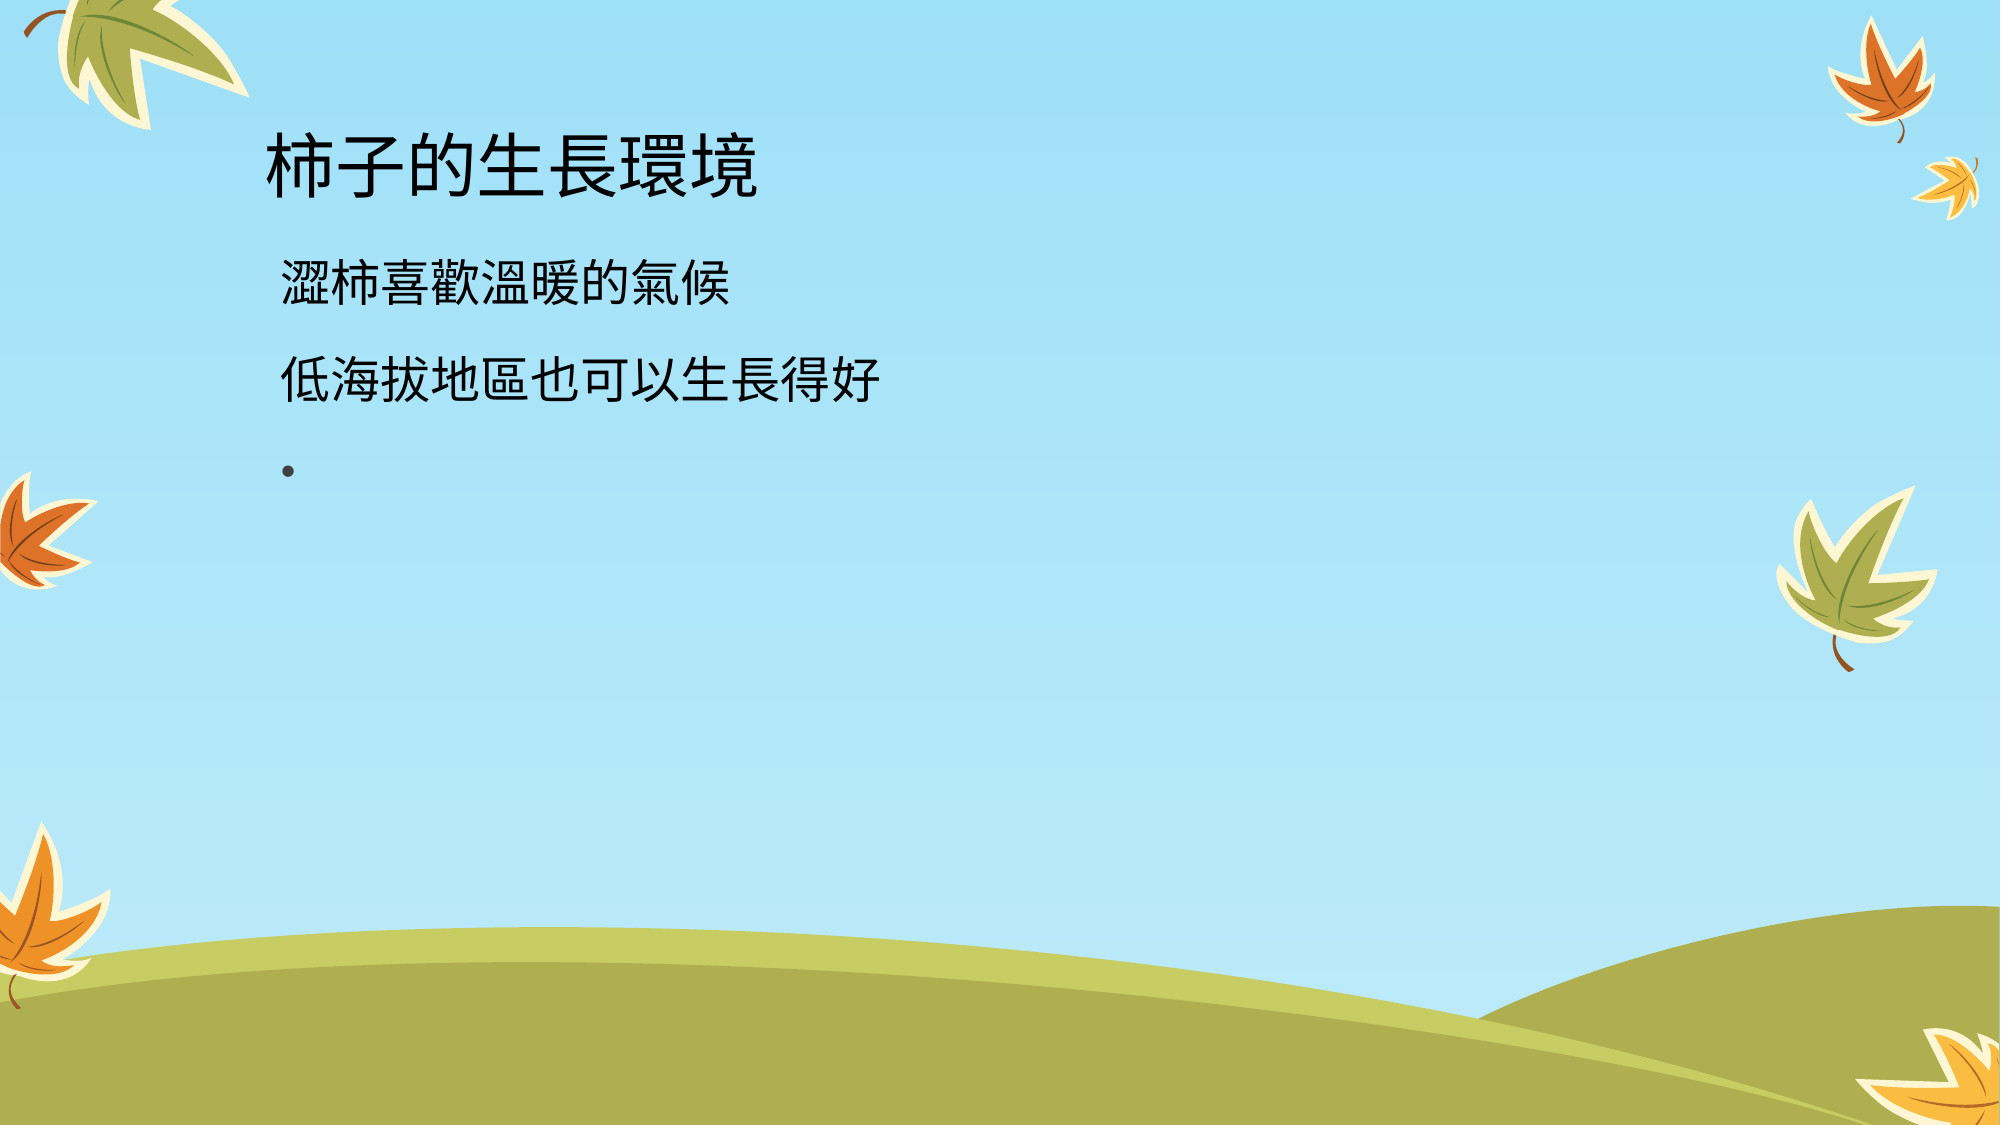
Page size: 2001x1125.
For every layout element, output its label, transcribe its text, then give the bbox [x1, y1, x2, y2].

title 柿子的生長環境 [249, 12, 1749, 216]
list 澀柿喜歡溫暖的氣候 低海拔地區也可以生長得好 [250, 243, 920, 430]
